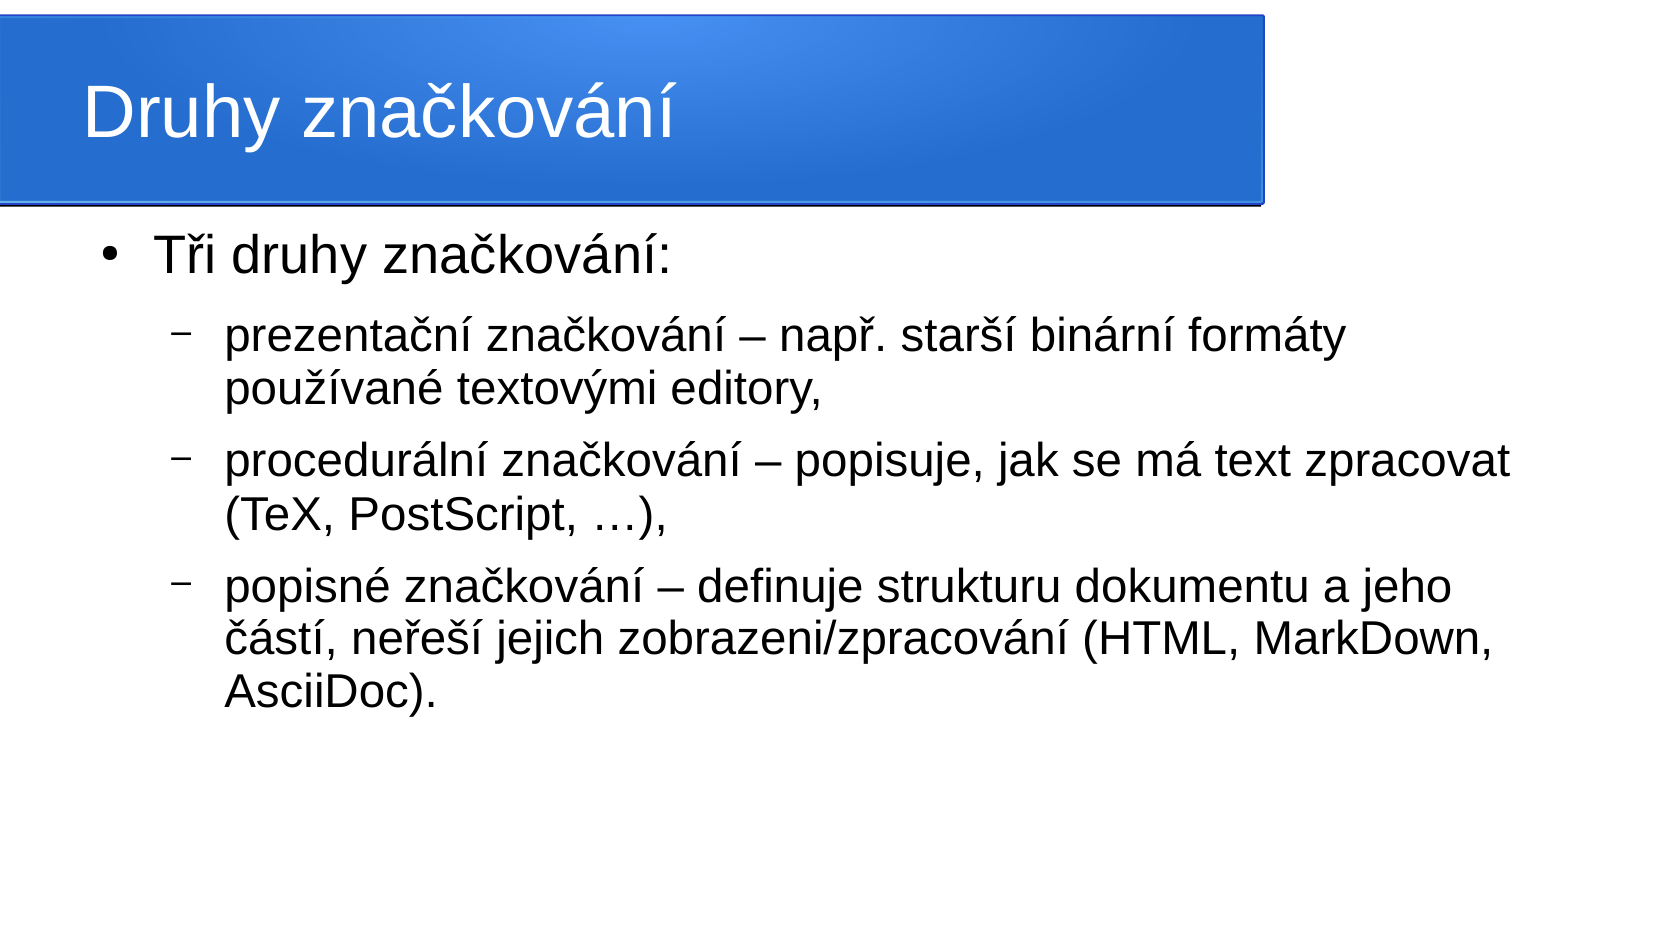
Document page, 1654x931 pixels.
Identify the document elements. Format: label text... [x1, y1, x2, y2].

list Tři druhy značkování: prezentační značkování – např. starší binární formáty používané textovými editory, procedurální značkování – popisuje, jak se má text zpracovat (TeX, PostScript, …), popisné značkování – definuje strukturu dokumentu a jeho částí, neřeší jejich zobrazeni/zpracování (HTML, MarkDown, AsciiDoc). [82, 224, 1571, 764]
title Druhy značkování [82, 35, 1235, 189]
